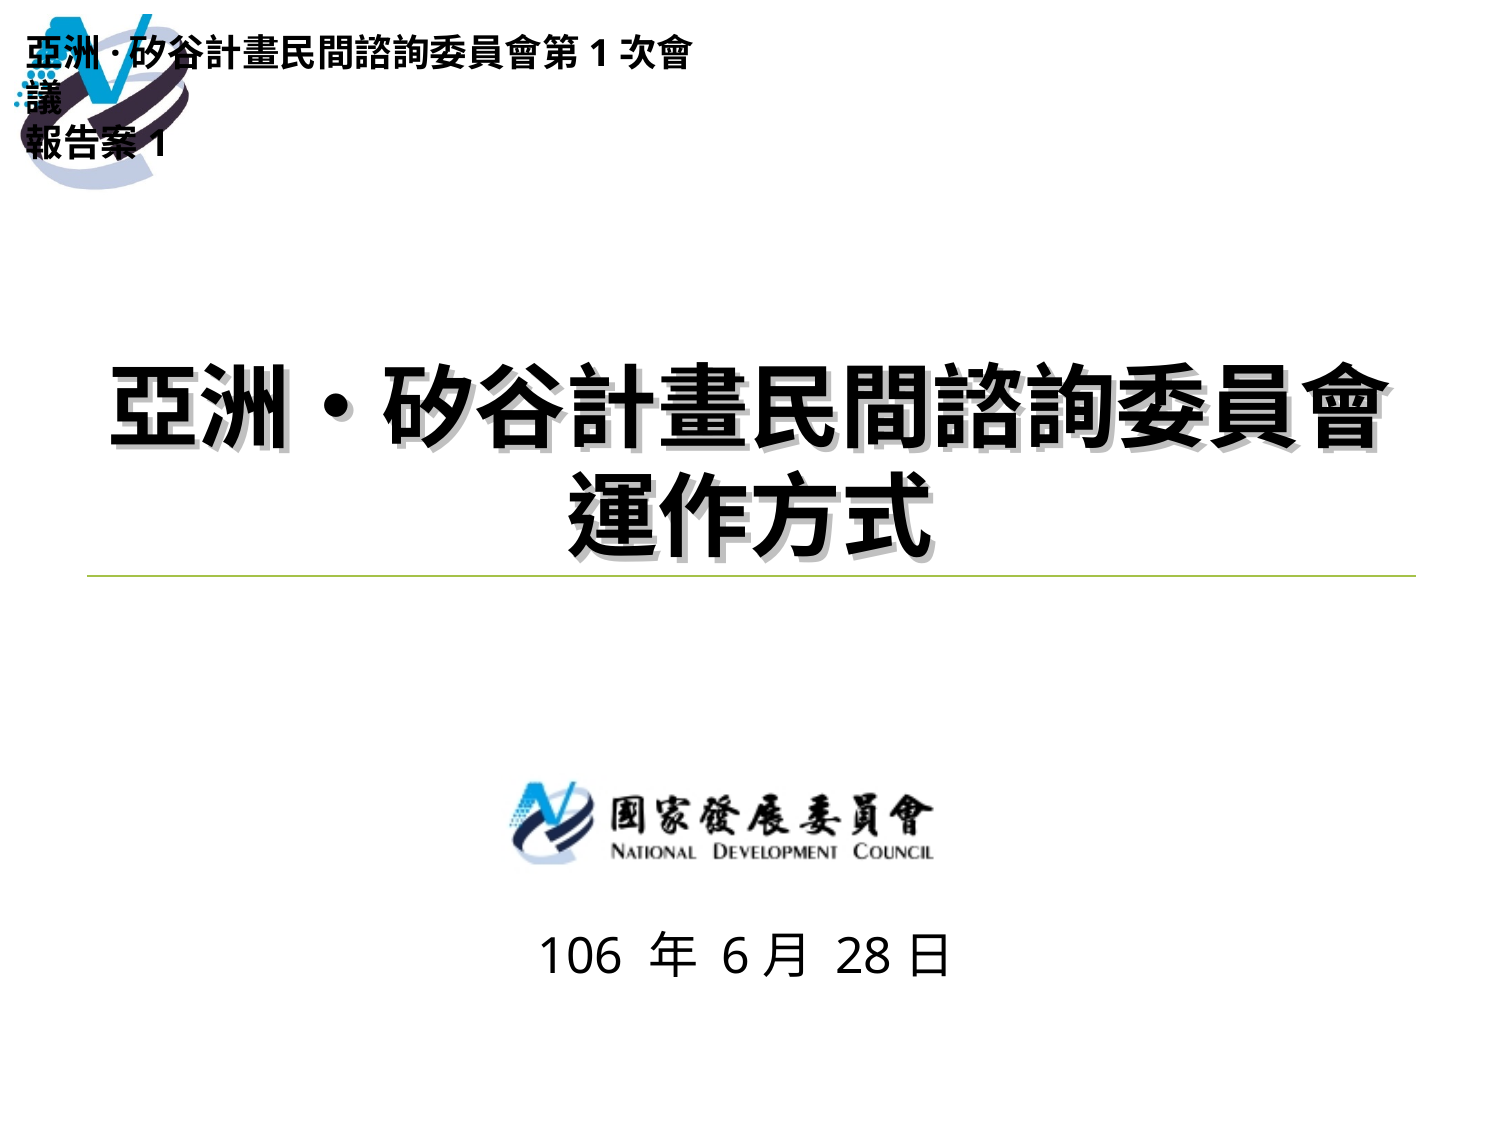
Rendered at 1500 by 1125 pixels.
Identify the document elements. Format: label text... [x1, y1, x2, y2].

title 亞洲・矽谷計畫民間諮詢委員會 運作方式 [46, 184, 1453, 576]
text_box 亞洲·矽谷計畫民間諮詢委員會第1次會議 報告案1 [10, 21, 722, 128]
subtitle 106 年 6月 28日 [189, 705, 1315, 1020]
picture [501, 773, 943, 874]
